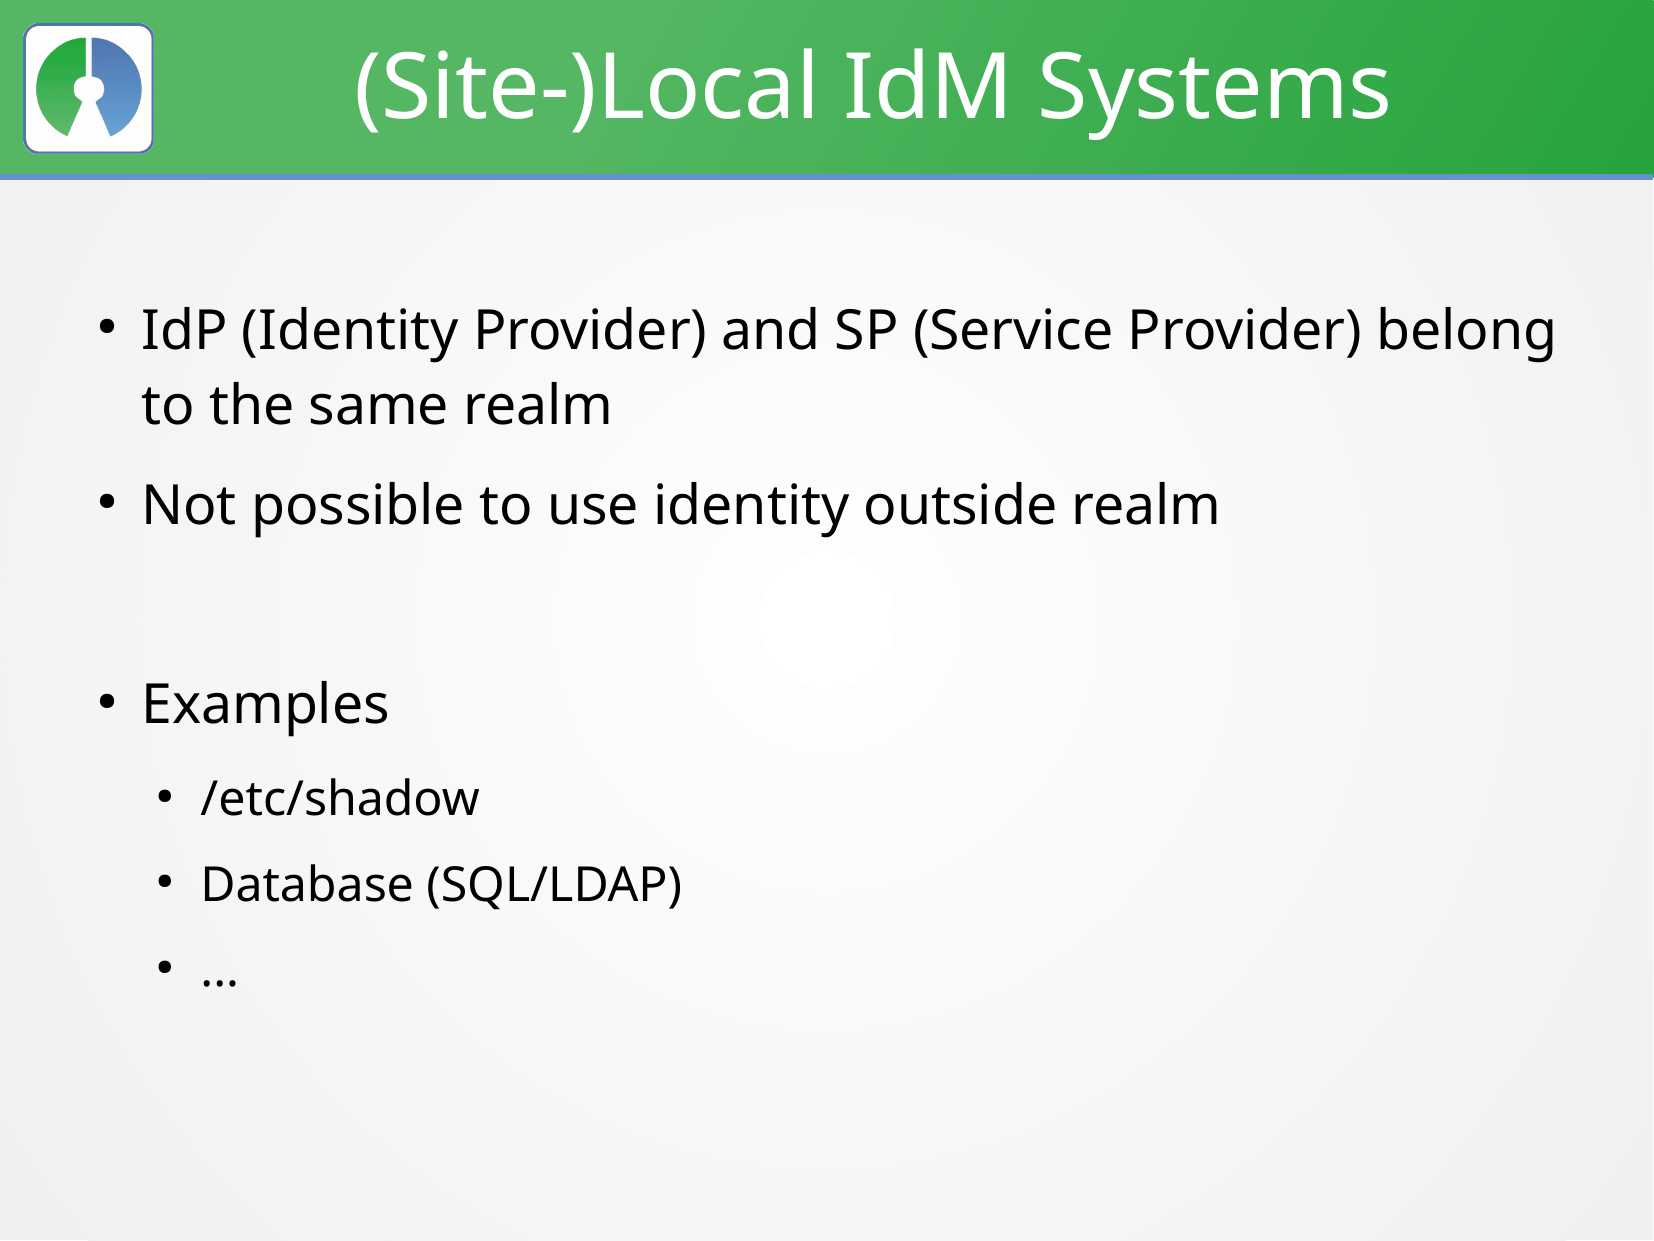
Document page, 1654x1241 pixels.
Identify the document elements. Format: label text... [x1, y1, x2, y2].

list IdP (Identity Provider) and SP (Service Provider) belong to the same realm Not possible to use identity outside realm Examples /etc/shadow Database (SQL/LDAP) ... [82, 290, 1571, 1010]
picture [23, 23, 154, 154]
title (Site-)Local IdM Systems [177, 11, 1571, 154]
